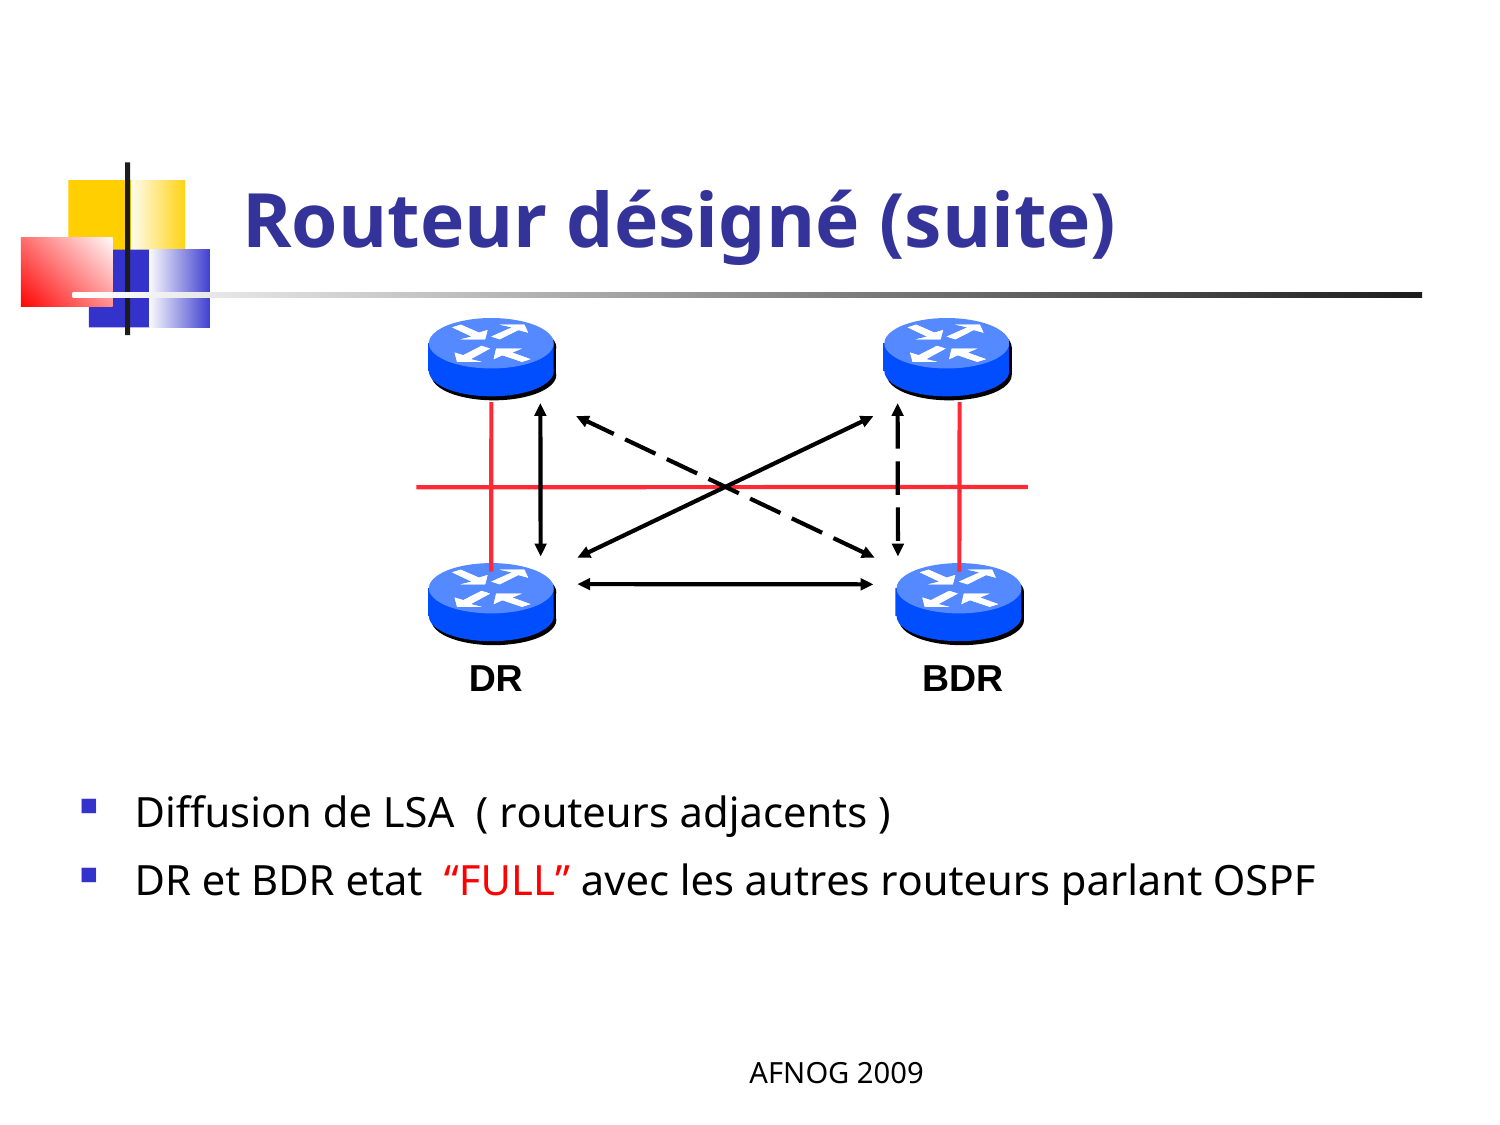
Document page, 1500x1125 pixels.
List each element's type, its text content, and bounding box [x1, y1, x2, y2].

picture [879, 314, 1021, 410]
picture [423, 559, 565, 655]
list Diffusion de LSA ( routeurs adjacents ) DR et BDR etat “FULL” avec les autres routeurs parlant OSPF‏ [64, 774, 1436, 953]
picture [891, 559, 1033, 655]
title Routeur désigné (suite)‏ [188, 35, 1468, 276]
text_box DR [453, 650, 538, 707]
picture [423, 314, 565, 410]
text_box BDR [907, 650, 1019, 707]
